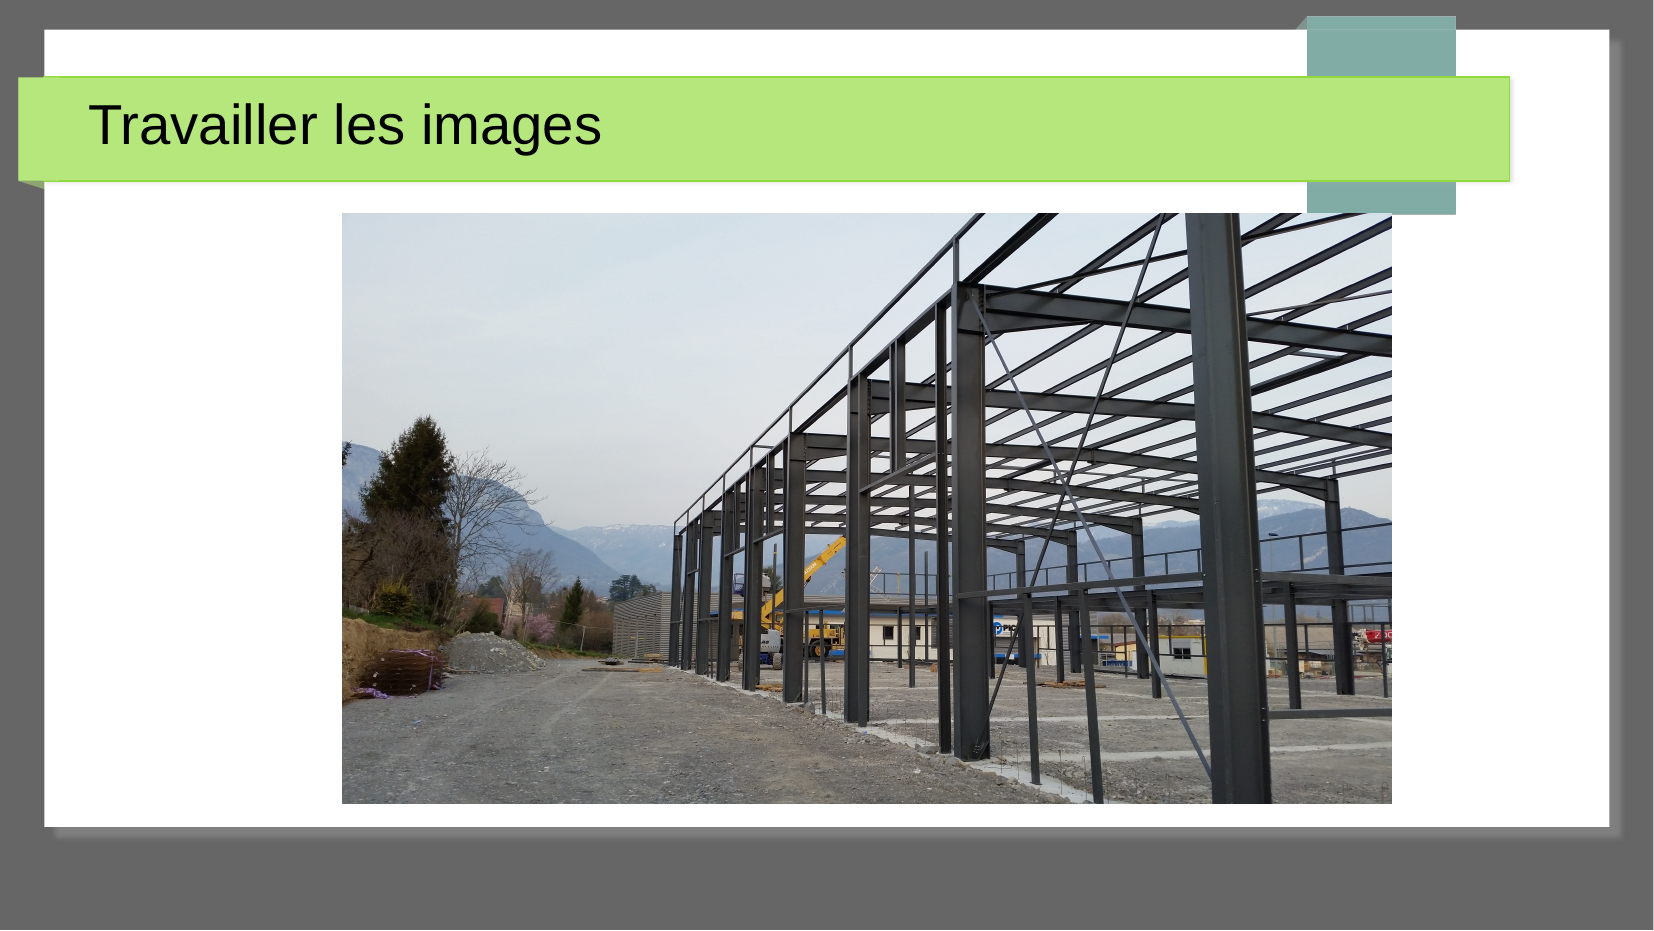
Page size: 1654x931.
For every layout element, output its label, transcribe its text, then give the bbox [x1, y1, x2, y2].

picture [342, 213, 1392, 804]
title Travailler les images [88, 73, 1506, 178]
